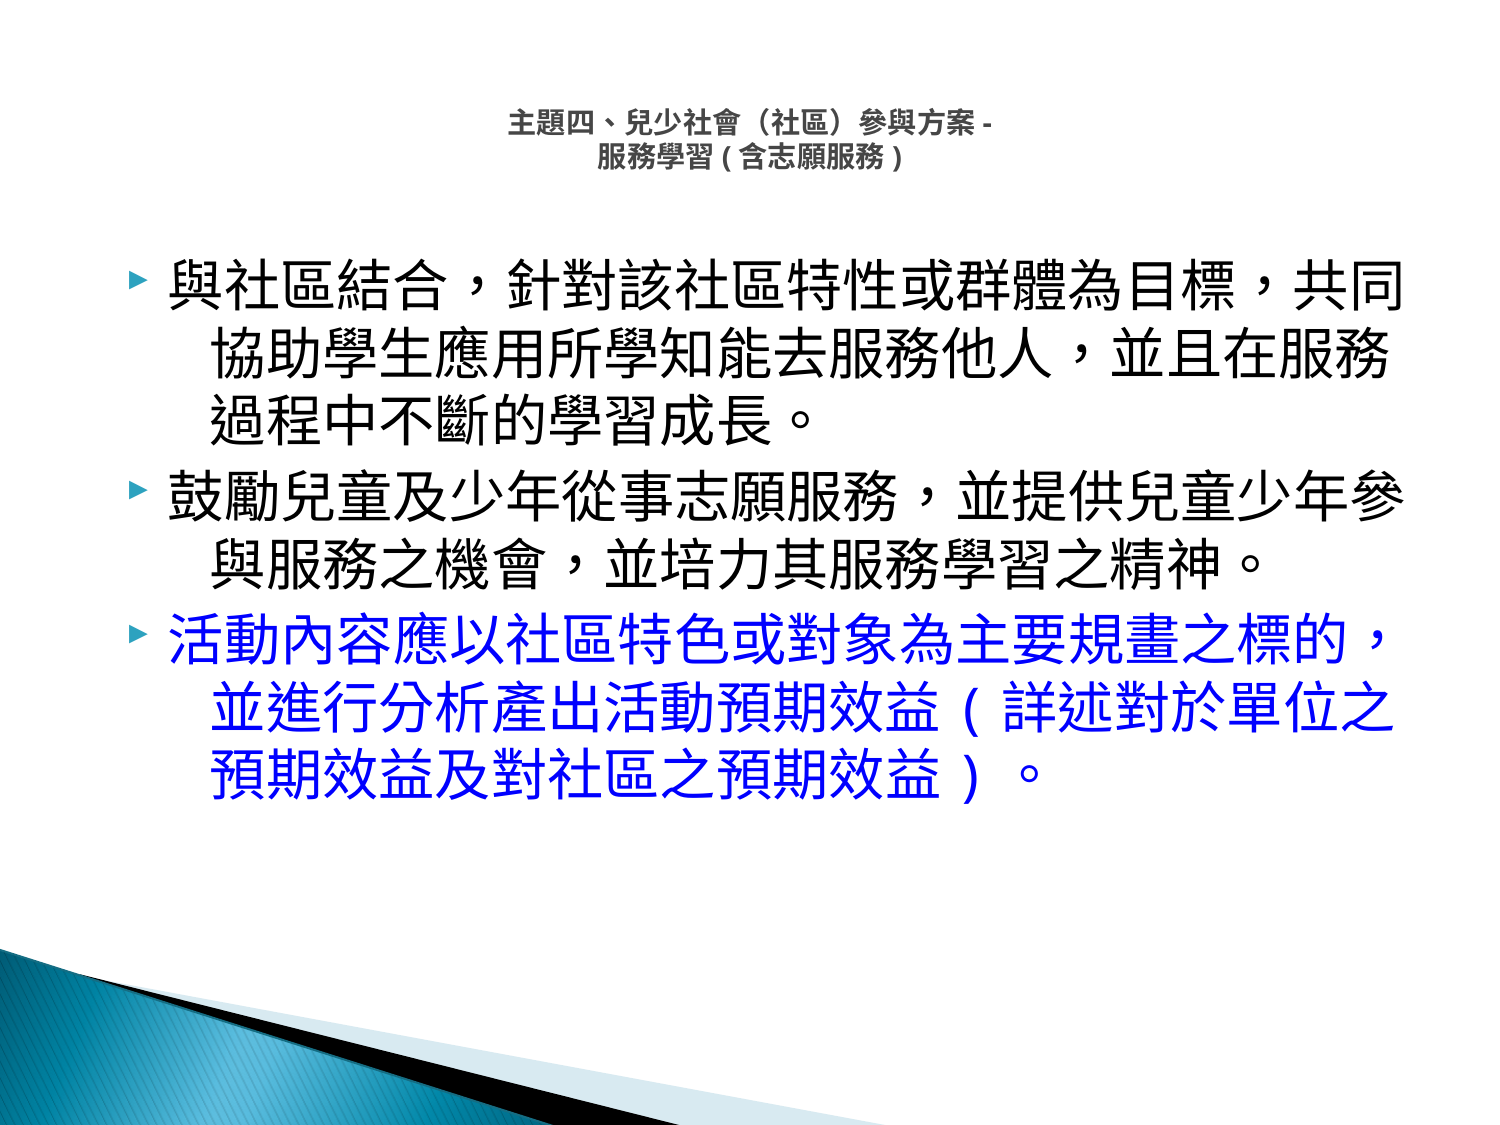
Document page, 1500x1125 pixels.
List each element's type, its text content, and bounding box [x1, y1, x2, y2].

list 與社區結合，針對該社區特性或群體為目標，共同協助學生應用所學知能去服務他人，並且在服務過程中不斷的學習成長。 鼓勵兒童及少年從事志願服務，並提供兒童少年參與服務之機會，並培力其服務學習之精神。 活動內容應以社區特色或對象為主要規畫之標的，並進行分析產出活動預期效益(詳述對於單位之預期效益及對社區之預期效益)。 [75, 242, 1426, 986]
title 主題四、兒少社會（社區）參與方案- 服務學習(含志願服務) [75, 45, 1426, 233]
